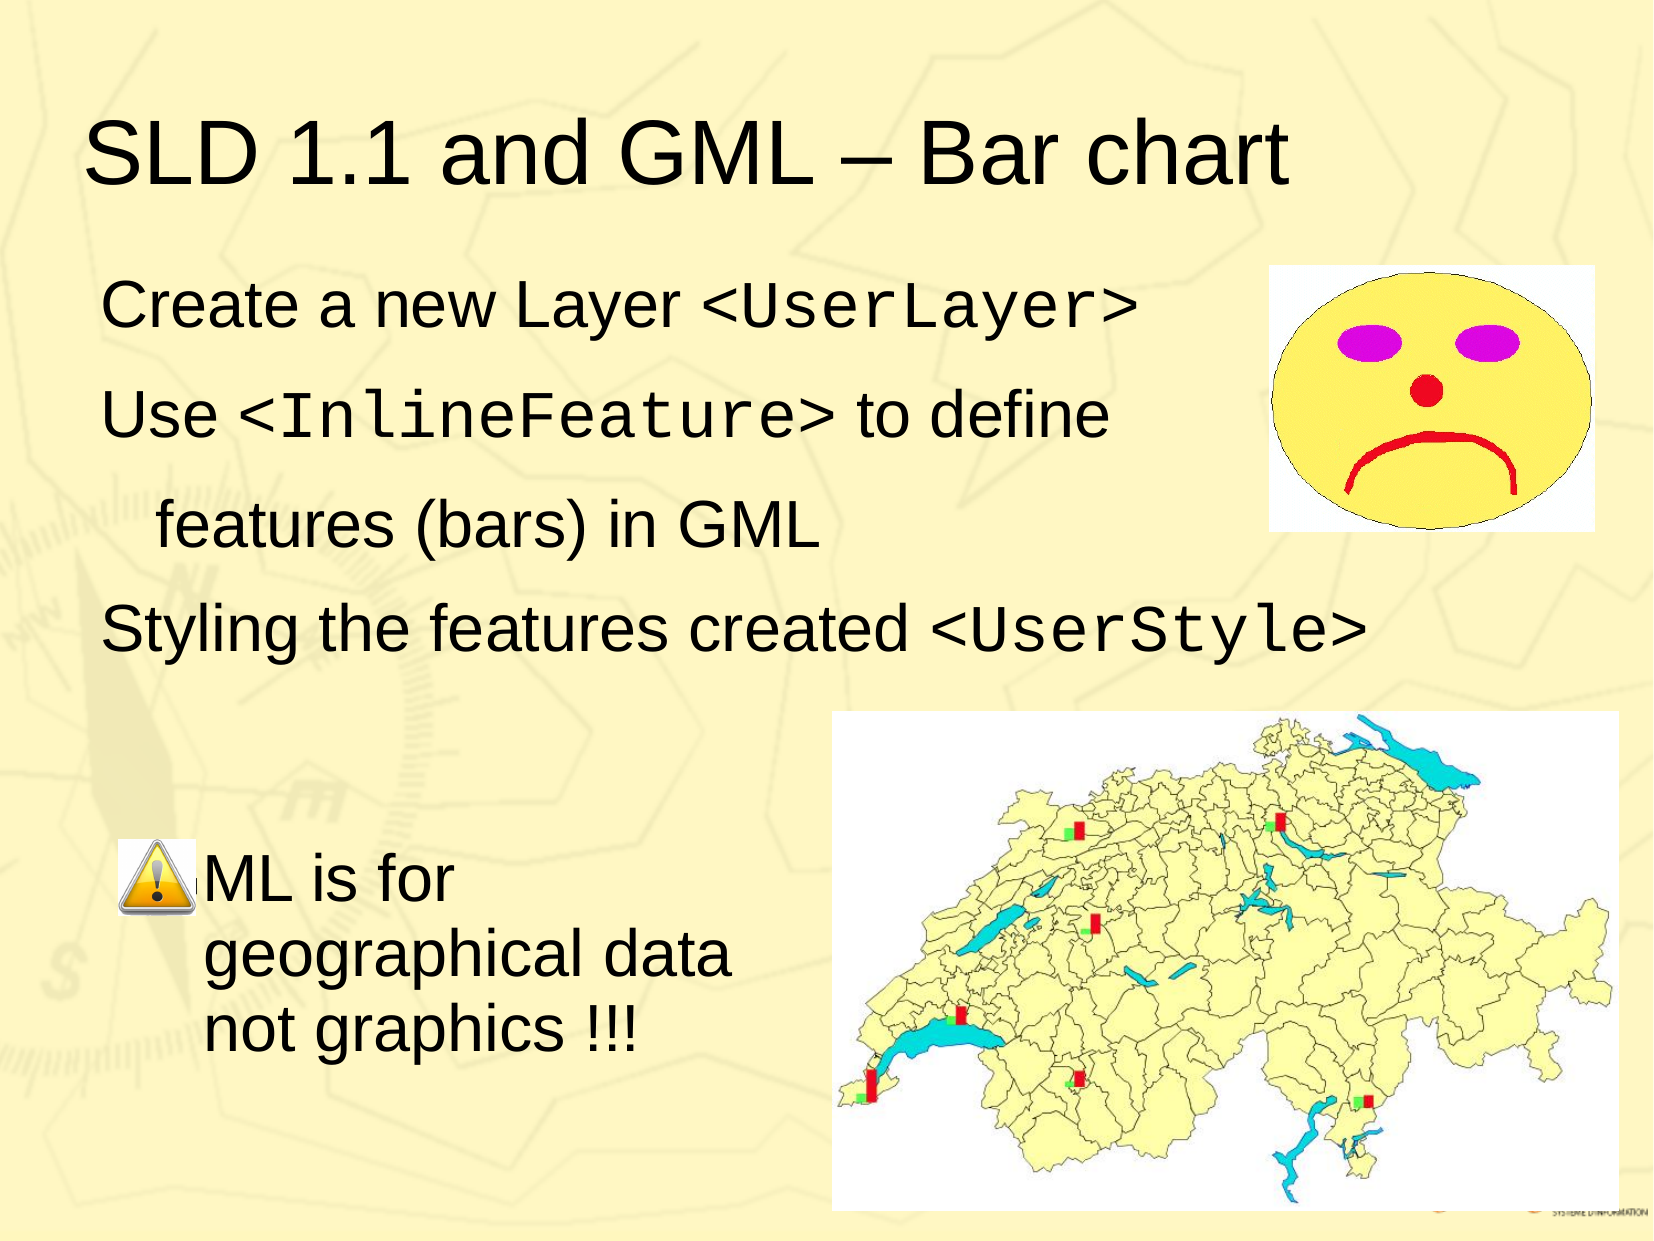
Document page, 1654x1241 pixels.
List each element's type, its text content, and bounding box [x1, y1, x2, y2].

picture [0, 0, 1654, 1241]
text_box GML is for geographical data not graphics !!! [118, 834, 798, 1146]
title SLD 1.1 and GML – Bar chart [82, 49, 1571, 257]
list Create a new Layer <UserLayer> Use <InlineFeature> to define features (bars) in GML Styling the features created <UserStyle> [82, 266, 1571, 1071]
